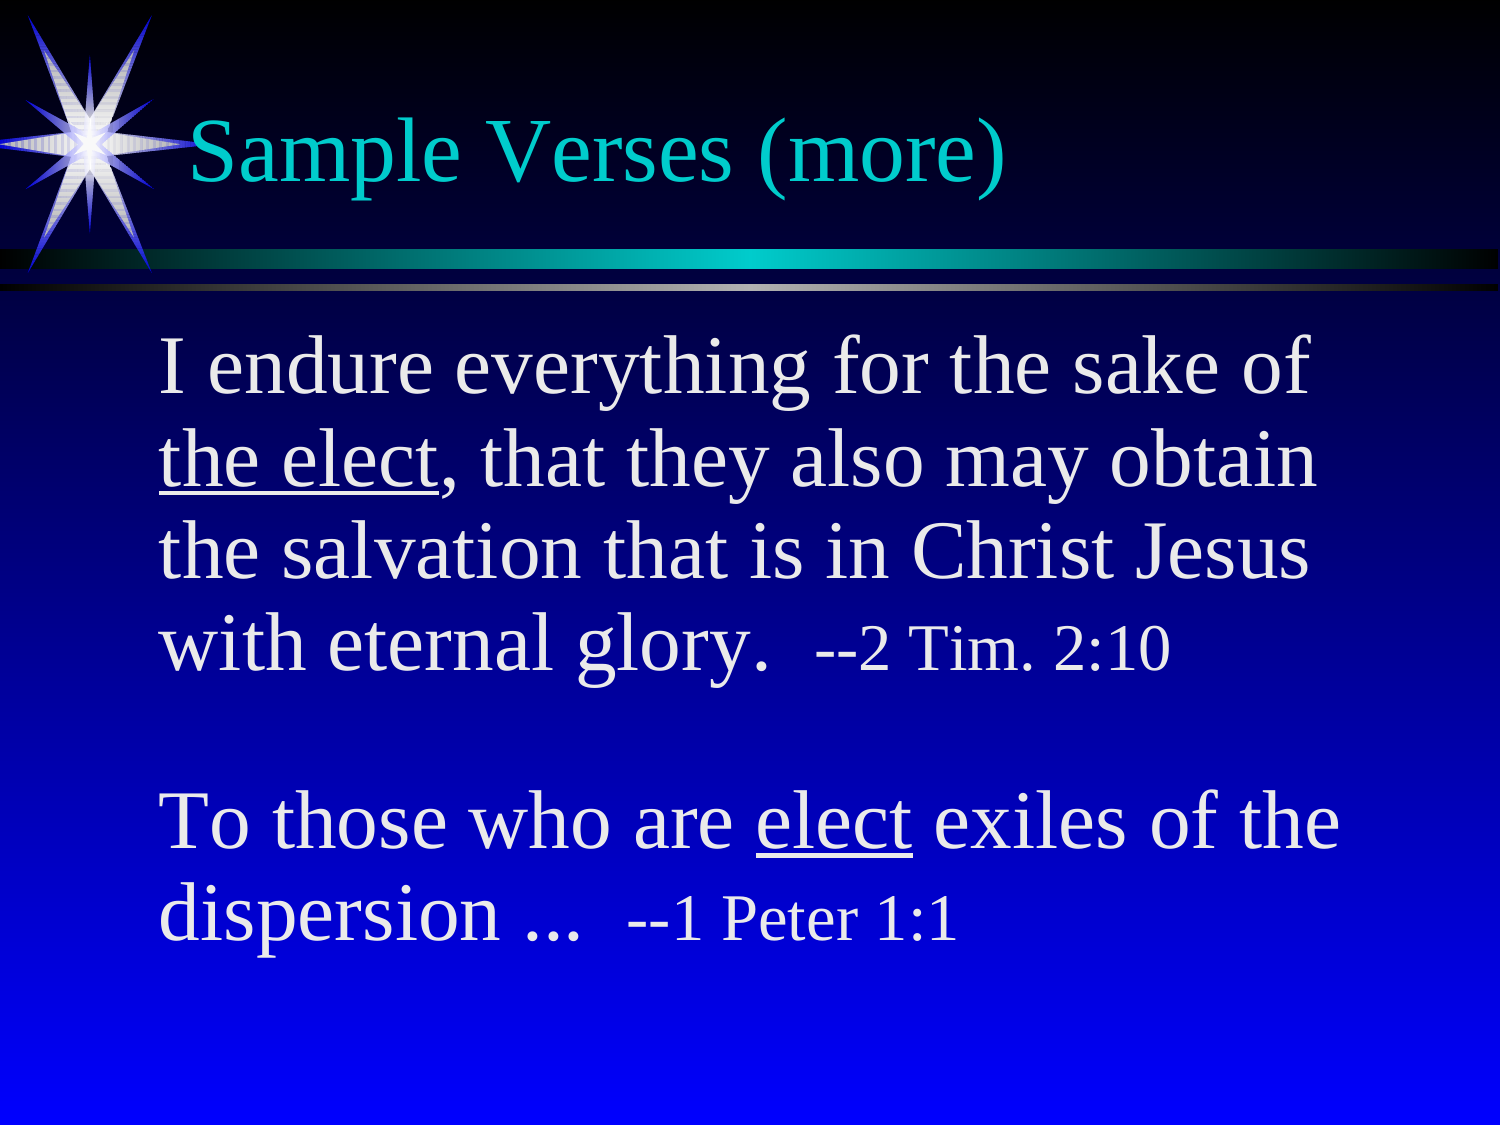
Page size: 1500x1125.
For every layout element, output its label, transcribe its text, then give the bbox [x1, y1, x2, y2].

text_box To those who are elect exiles of the dispersion ... --1 Peter 1:1 [144, 766, 1382, 967]
title Sample Verses (more) [187, 56, 1463, 244]
text_box I endure everything for the sake of the elect, that they also may obtain the salvation that is in Christ Jesus with eternal glory. --2 Tim. 2:10 [144, 312, 1382, 696]
